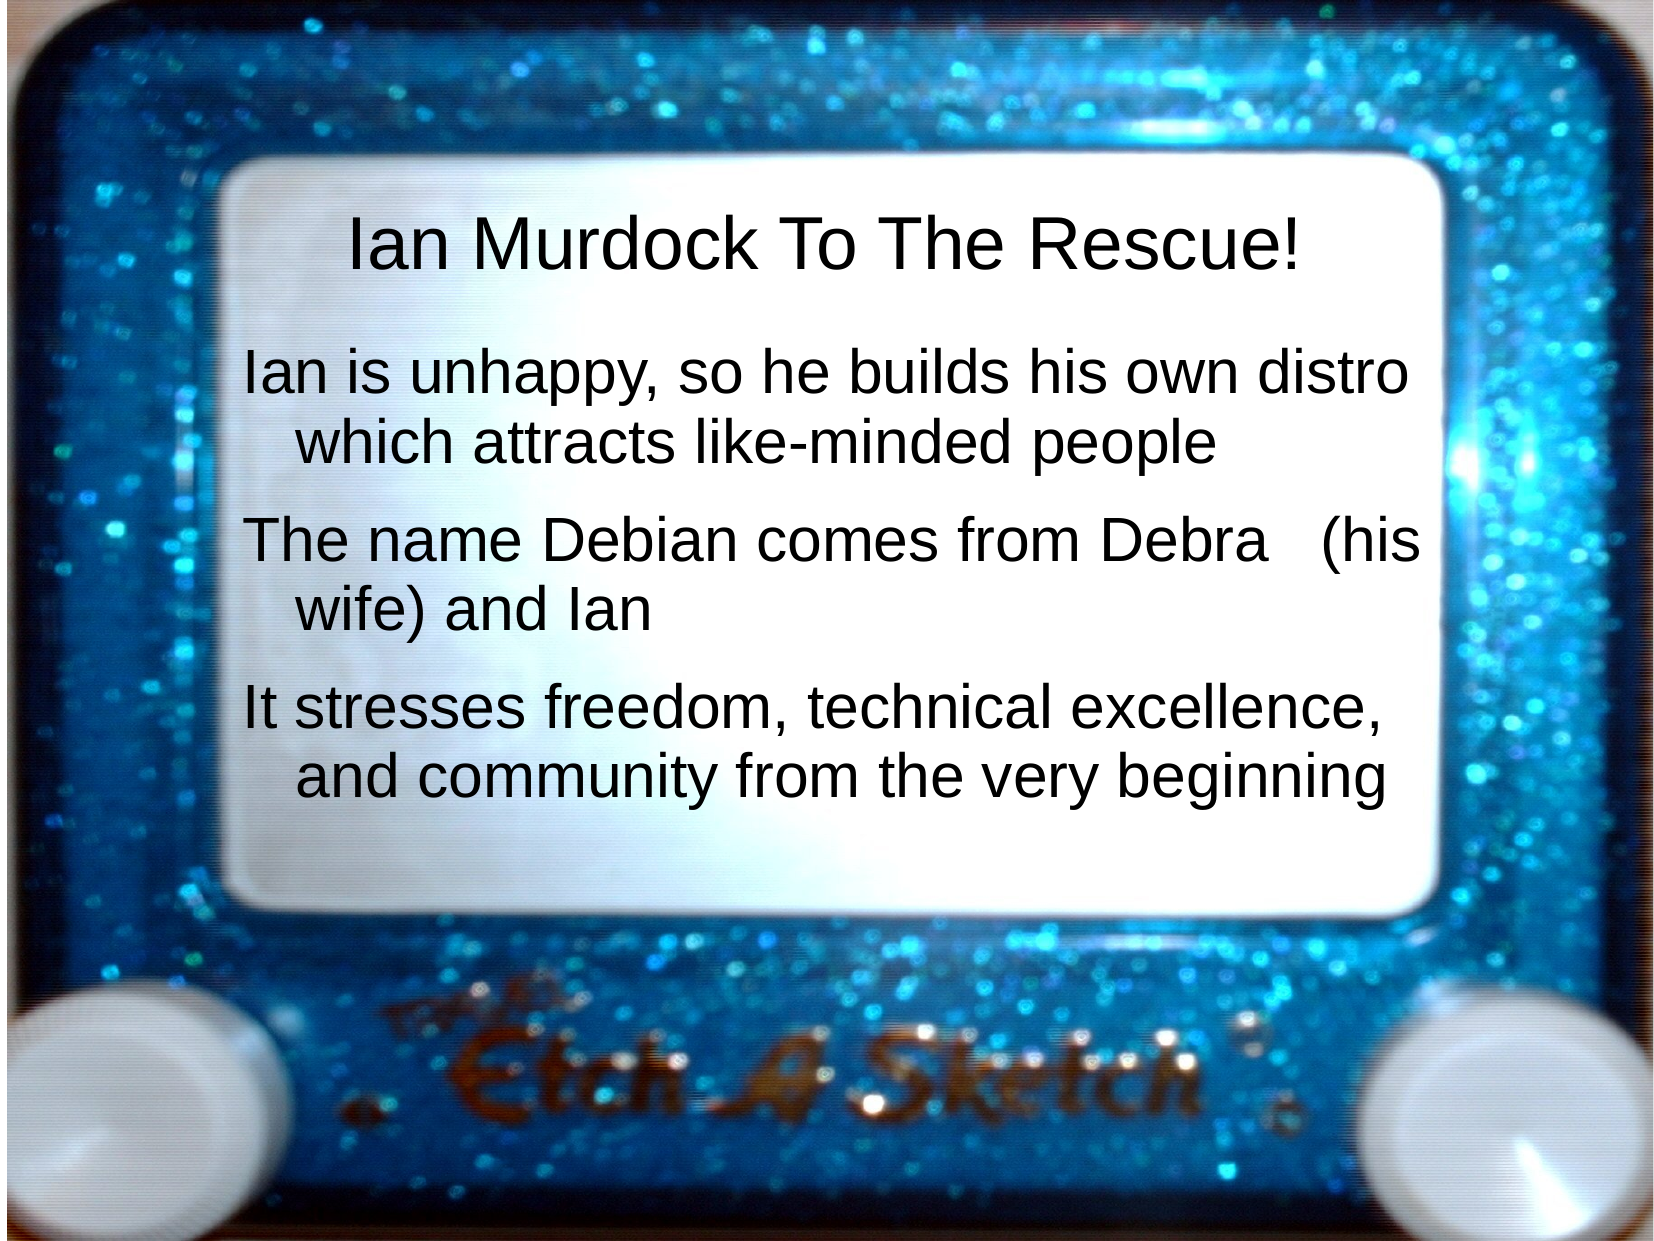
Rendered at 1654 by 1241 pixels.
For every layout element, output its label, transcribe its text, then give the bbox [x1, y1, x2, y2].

title Ian Murdock To The Rescue! [225, 150, 1426, 337]
list Ian is unhappy, so he builds his own distro which attracts like-minded people The name Debian comes from Debra (his wife) and Ian It stresses freedom, technical excellence, and community from the very beginning [225, 337, 1463, 908]
picture [7, 0, 1654, 1241]
